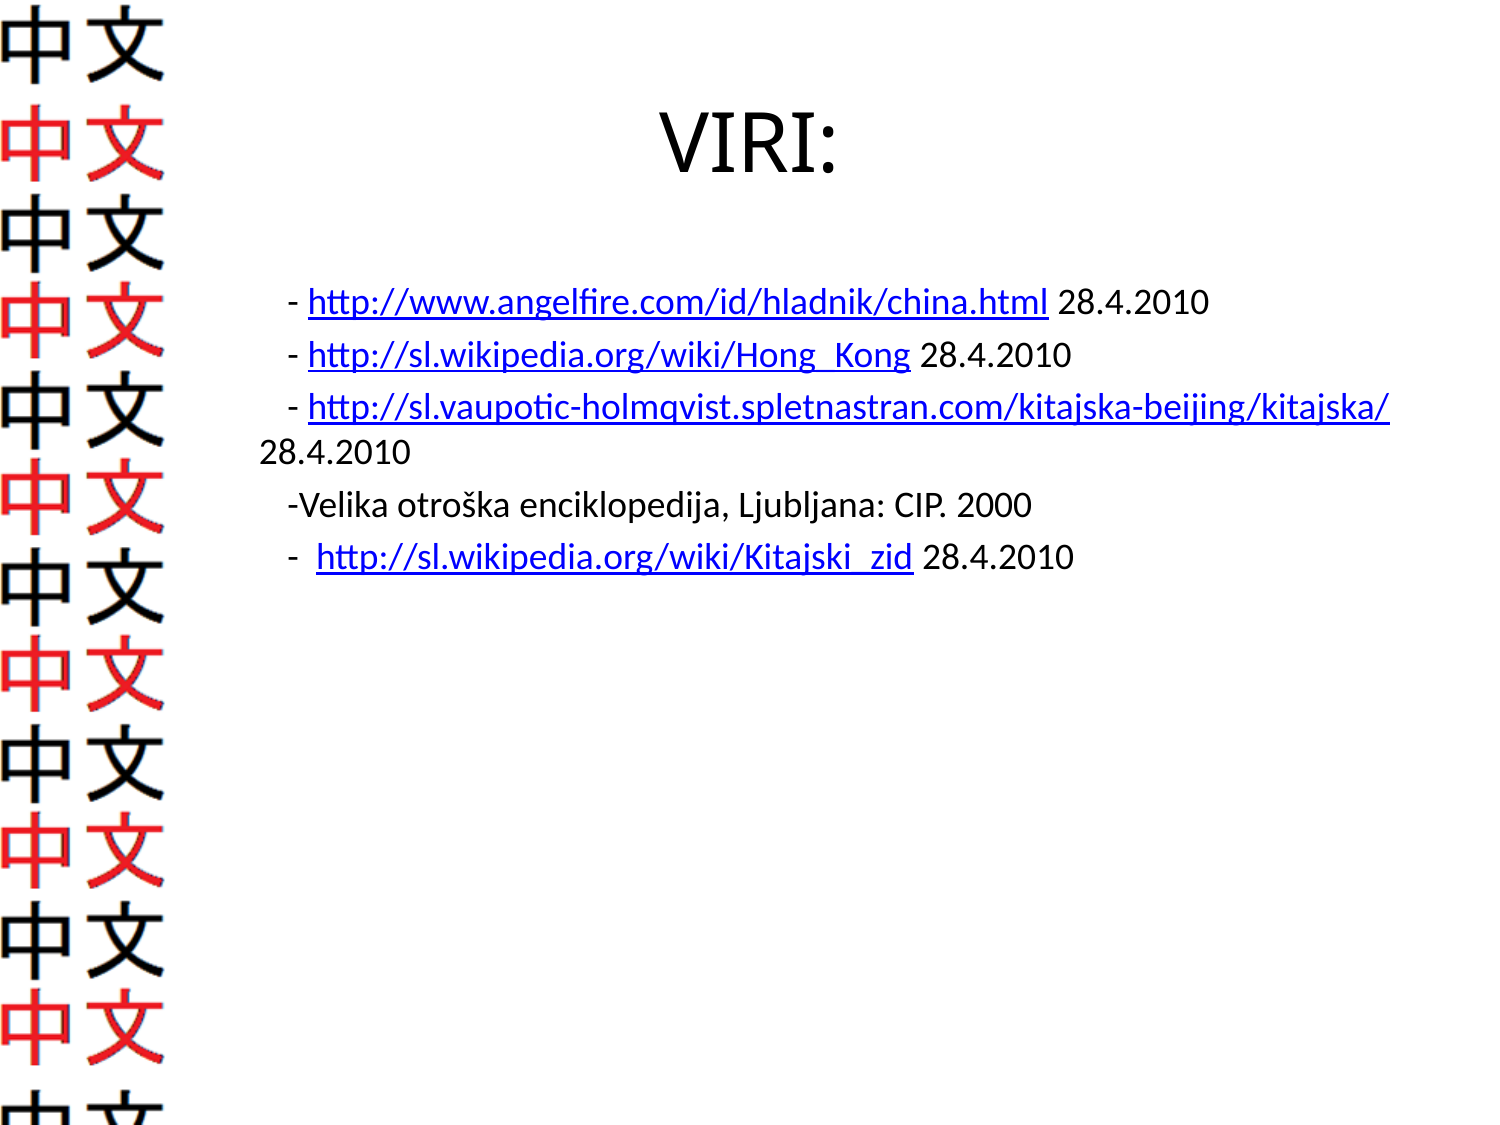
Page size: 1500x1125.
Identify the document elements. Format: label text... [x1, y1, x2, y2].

picture [0, 0, 186, 1125]
title VIRI: [186, 45, 1425, 233]
list - http://www.angelfire.com/id/hladnik/china.html 28.4.2010 - http://sl.wikipedia.org/wiki/Hong_Kong 28.4.2010 - http://sl.vaupotic-holmqvist.spletnastran.com/kitajska-beijing/kitajska/ 28.4.2010 -Velika otroška enciklopedija, Ljubljana: CIP. 2000 - http://sl.wikipedia.org/wiki/Kitajski_zid 28.4.2010 [187, 269, 1425, 1005]
